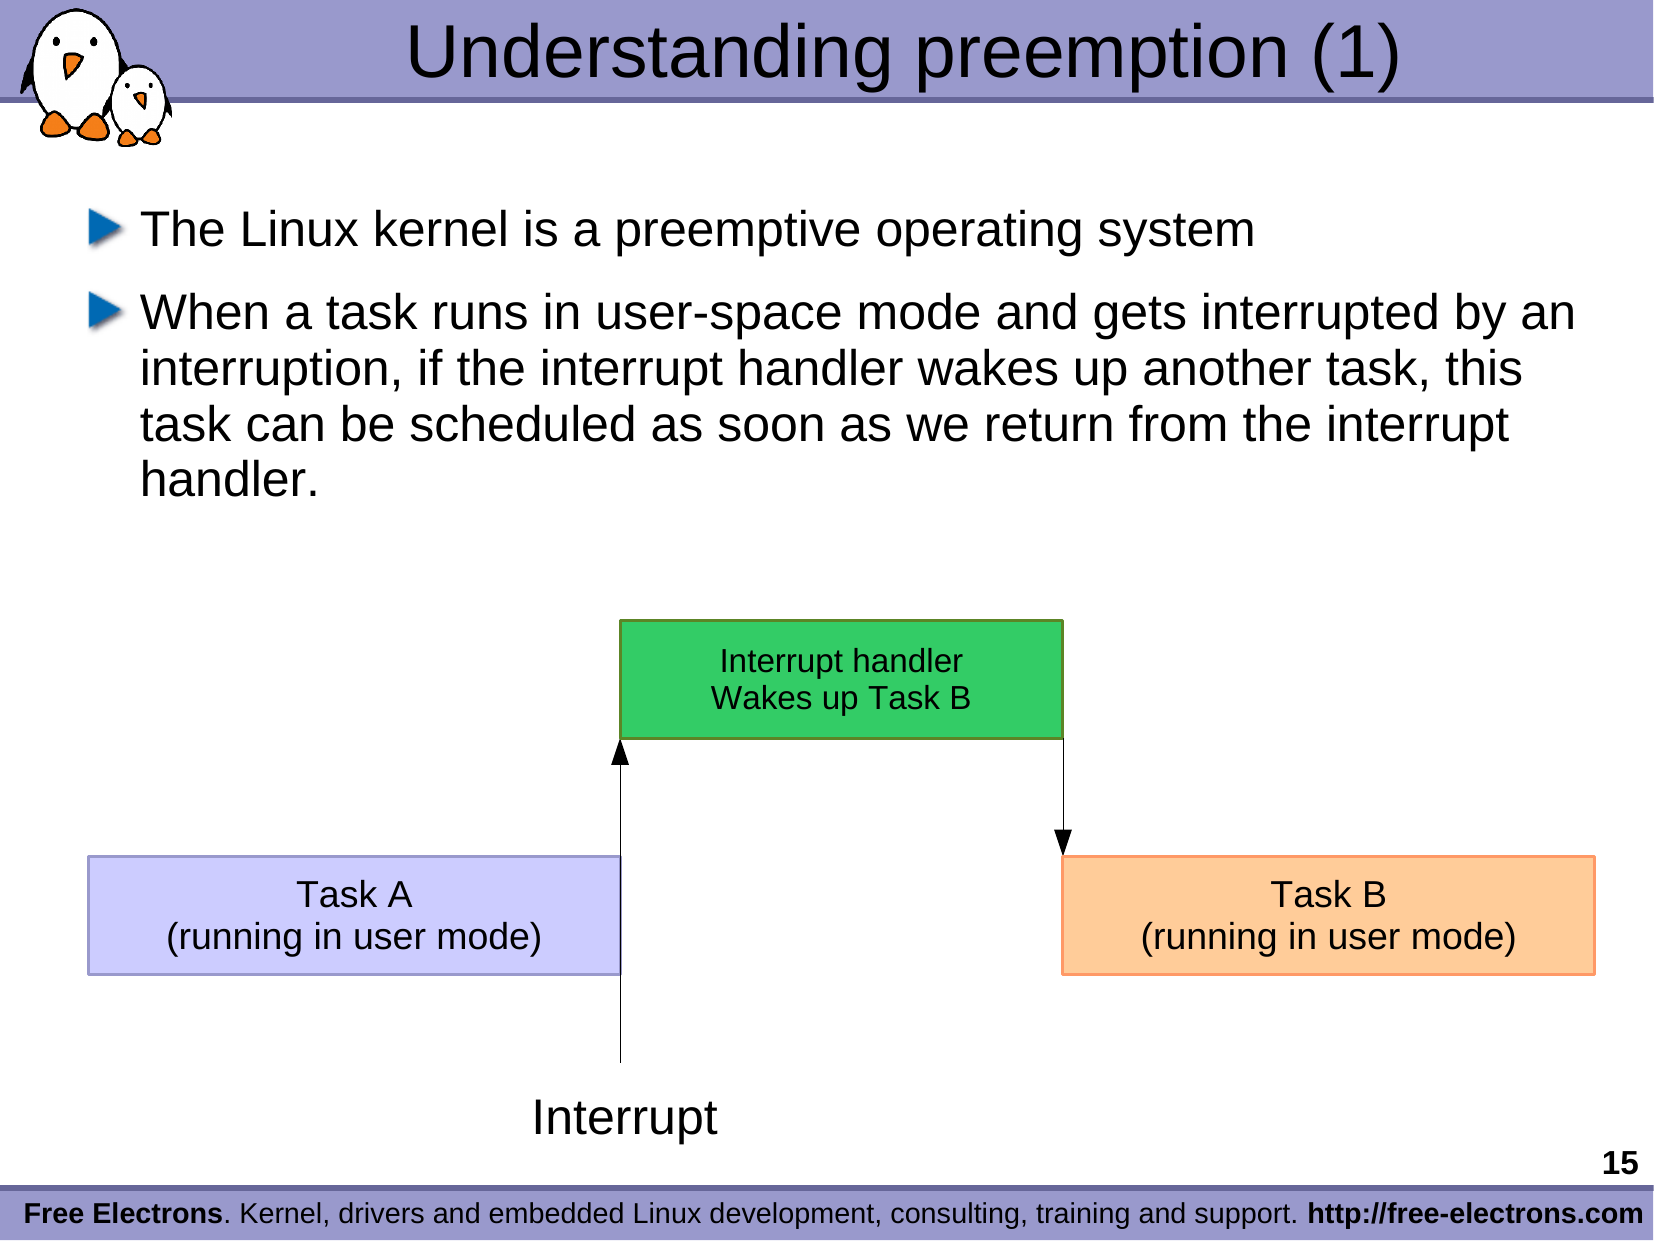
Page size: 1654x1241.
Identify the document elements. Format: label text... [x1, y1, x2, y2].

text_box Interrupt handler Wakes up Task B [620, 620, 1063, 739]
title Understanding preemption (1) [178, 4, 1631, 98]
list The Linux kernel is a preemptive operating system When a task runs in user-space mode and gets interrupted by an interruption, if the interrupt handler wakes up another task, this task can be scheduled as soon as we return from the interrupt handler. [68, 201, 1592, 1118]
picture [20, 8, 172, 147]
text_box Task A (running in user mode) [88, 856, 620, 975]
text_box Task B (running in user mode) [1062, 856, 1595, 975]
text_box Interrupt [531, 1089, 739, 1152]
